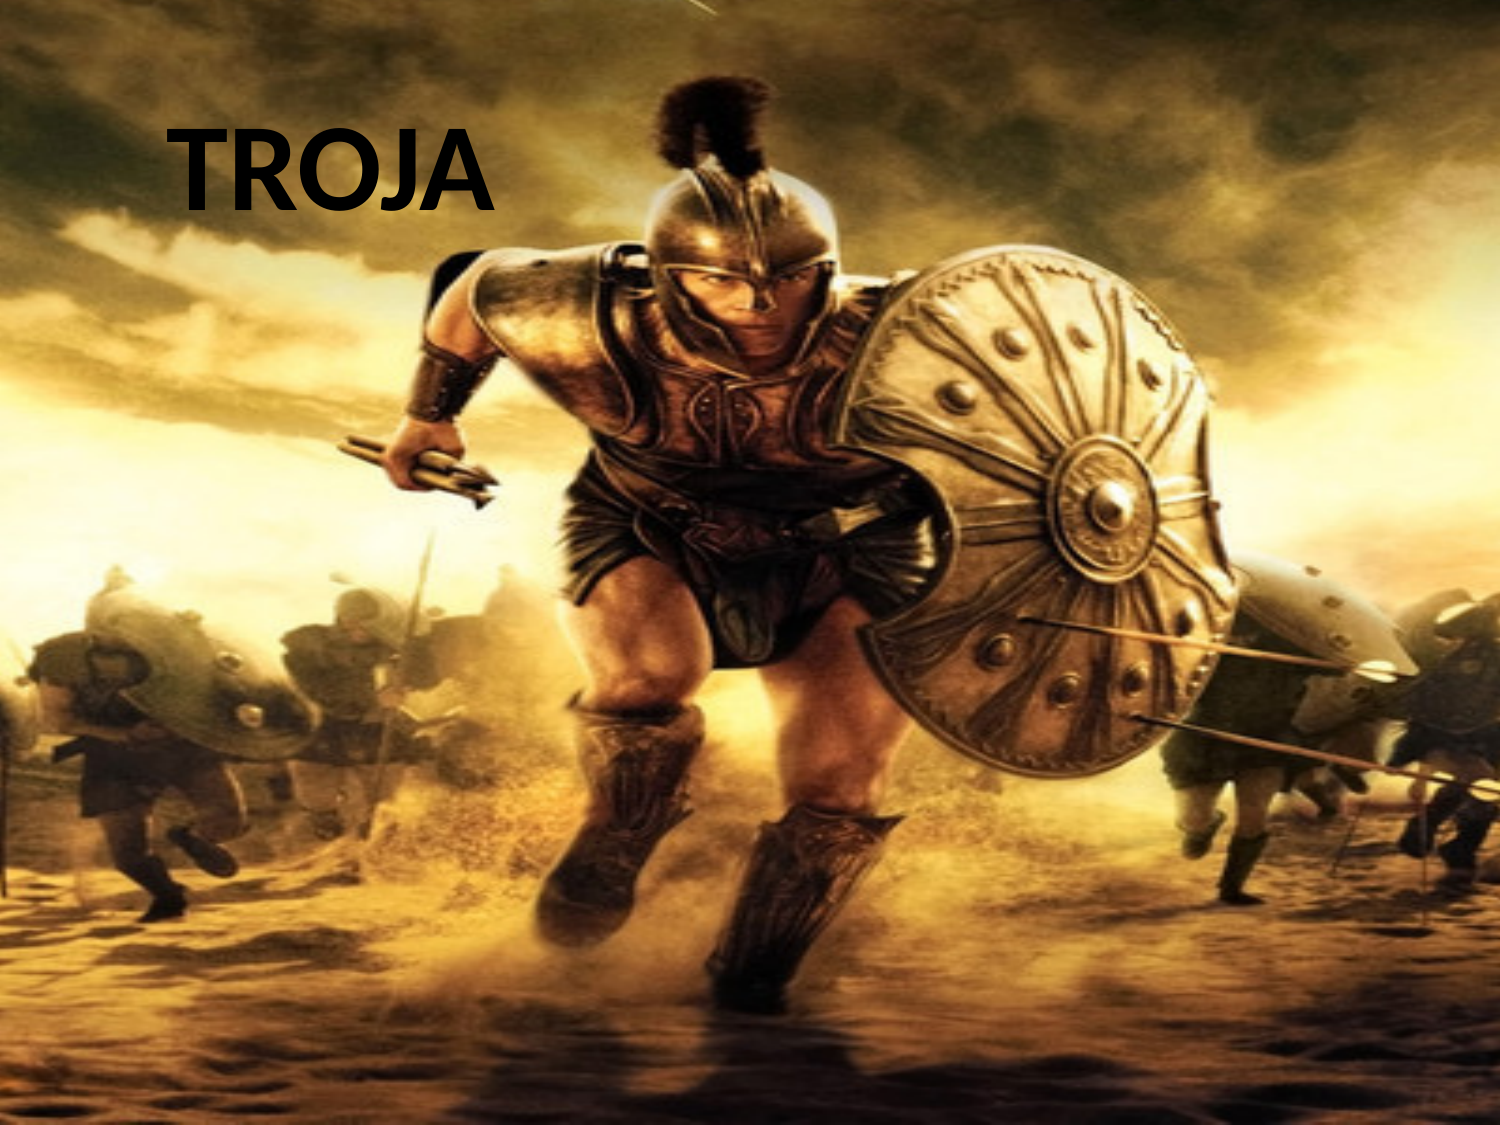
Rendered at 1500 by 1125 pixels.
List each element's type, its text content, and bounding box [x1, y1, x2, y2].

text_box TROJA [2, 78, 688, 243]
picture [0, 0, 1500, 1125]
